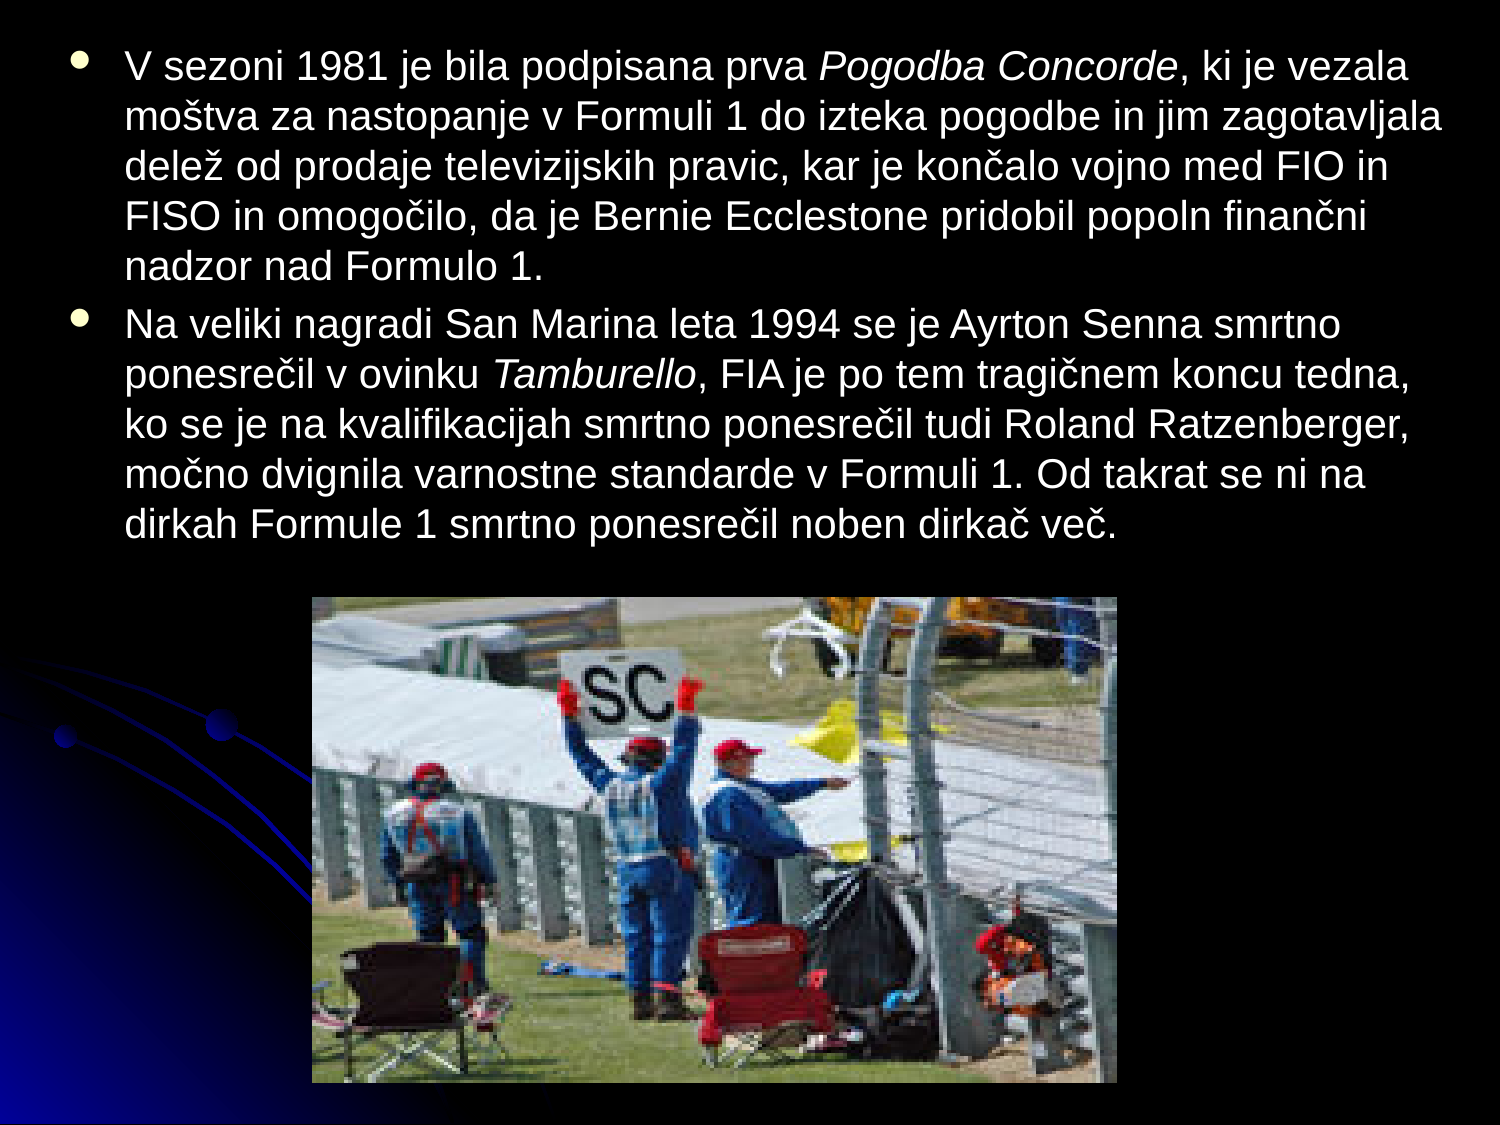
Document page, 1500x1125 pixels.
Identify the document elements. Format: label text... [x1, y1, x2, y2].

picture [312, 597, 1117, 1083]
list V sezoni 1981 je bila podpisana prva Pogodba Concorde, ki je vezala moštva za nastopanje v Formuli 1 do izteka pogodbe in jim zagotavljala delež od prodaje televizijskih pravic, kar je končalo vojno med FIO in FISO in omogočilo, da je Bernie Ecclestone pridobil popoln finančni nadzor nad Formulo 1. Na veliki nagradi San Marina leta 1994 se je Ayrton Senna smrtno ponesrečil v ovinku Tamburello, FIA je po tem tragičnem koncu tedna, ko se je na kvalifikacijah smrtno ponesrečil tudi Roland Ratzenberger, močno dvignila varnostne standarde v Formuli 1. Od takrat se ni na dirkah Formule 1 smrtno ponesrečil noben dirkač več. [53, 31, 1459, 1045]
